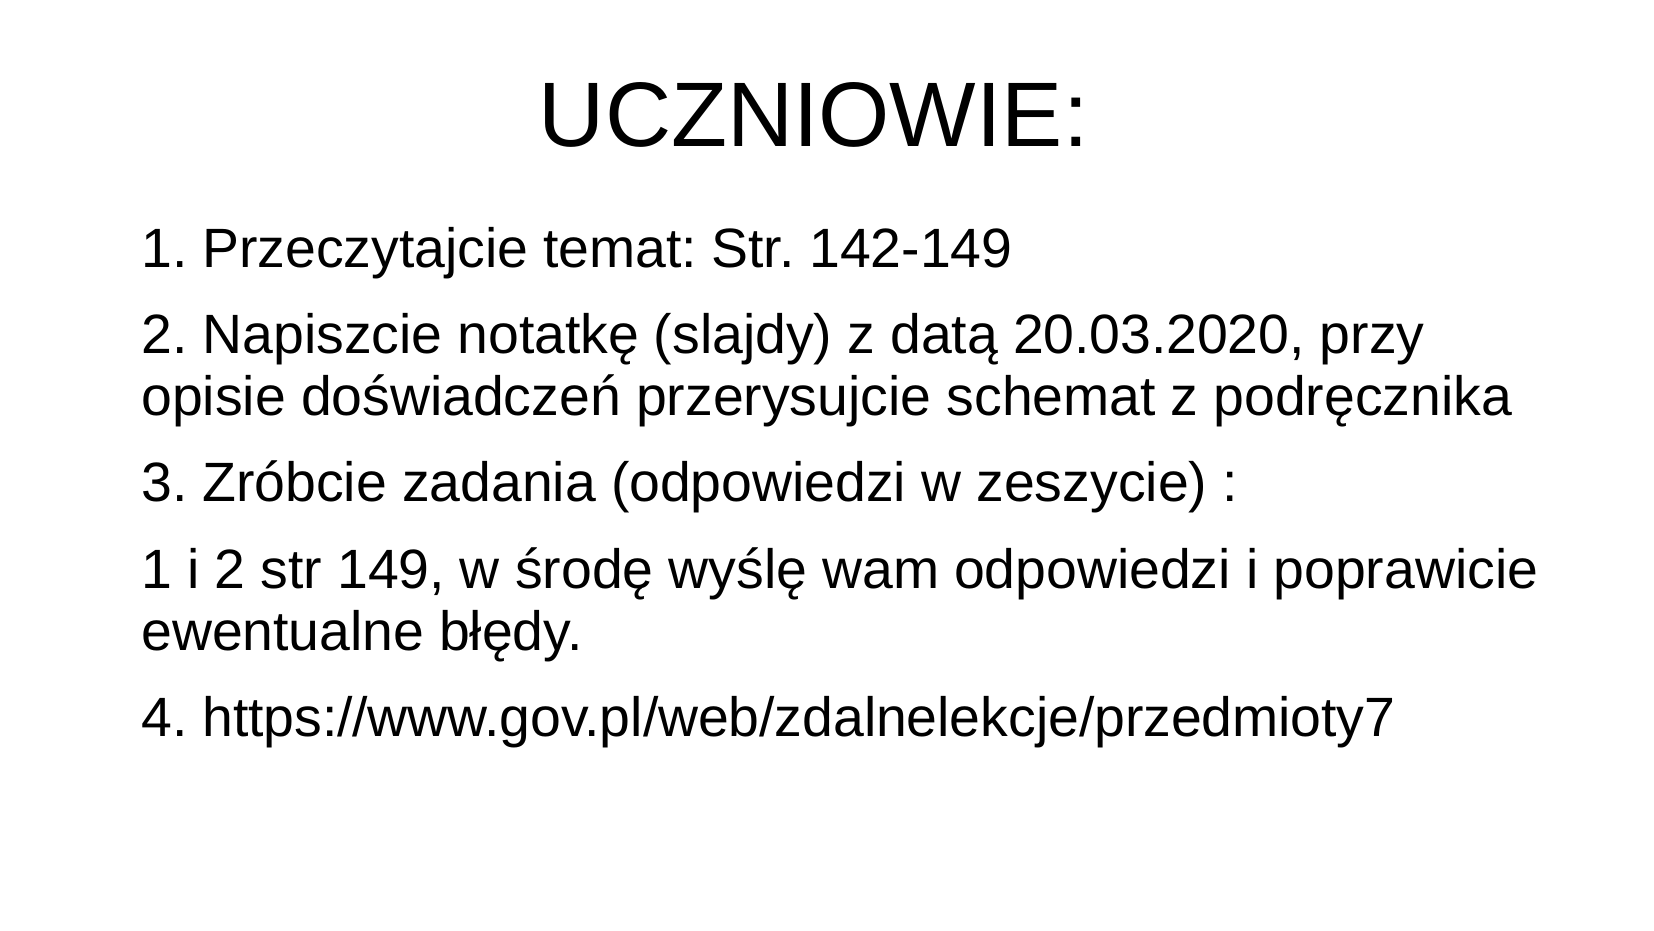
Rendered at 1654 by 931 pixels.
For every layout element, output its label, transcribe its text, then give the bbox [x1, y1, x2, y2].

title UCZNIOWIE: [82, 37, 1571, 193]
list 1. Przeczytajcie temat: Str. 142-149 2. Napiszcie notatkę (slajdy) z datą 20.03.2020, przy opisie doświadczeń przerysujcie schemat z podręcznika 3. Zróbcie zadania (odpowiedzi w zeszycie) : 1 i 2 str 149, w środę wyślę wam odpowiedzi i poprawicie ewentualne błędy. 4. https://www.gov.pl/web/zdalnelekcje/przedmioty7 [82, 217, 1571, 758]
